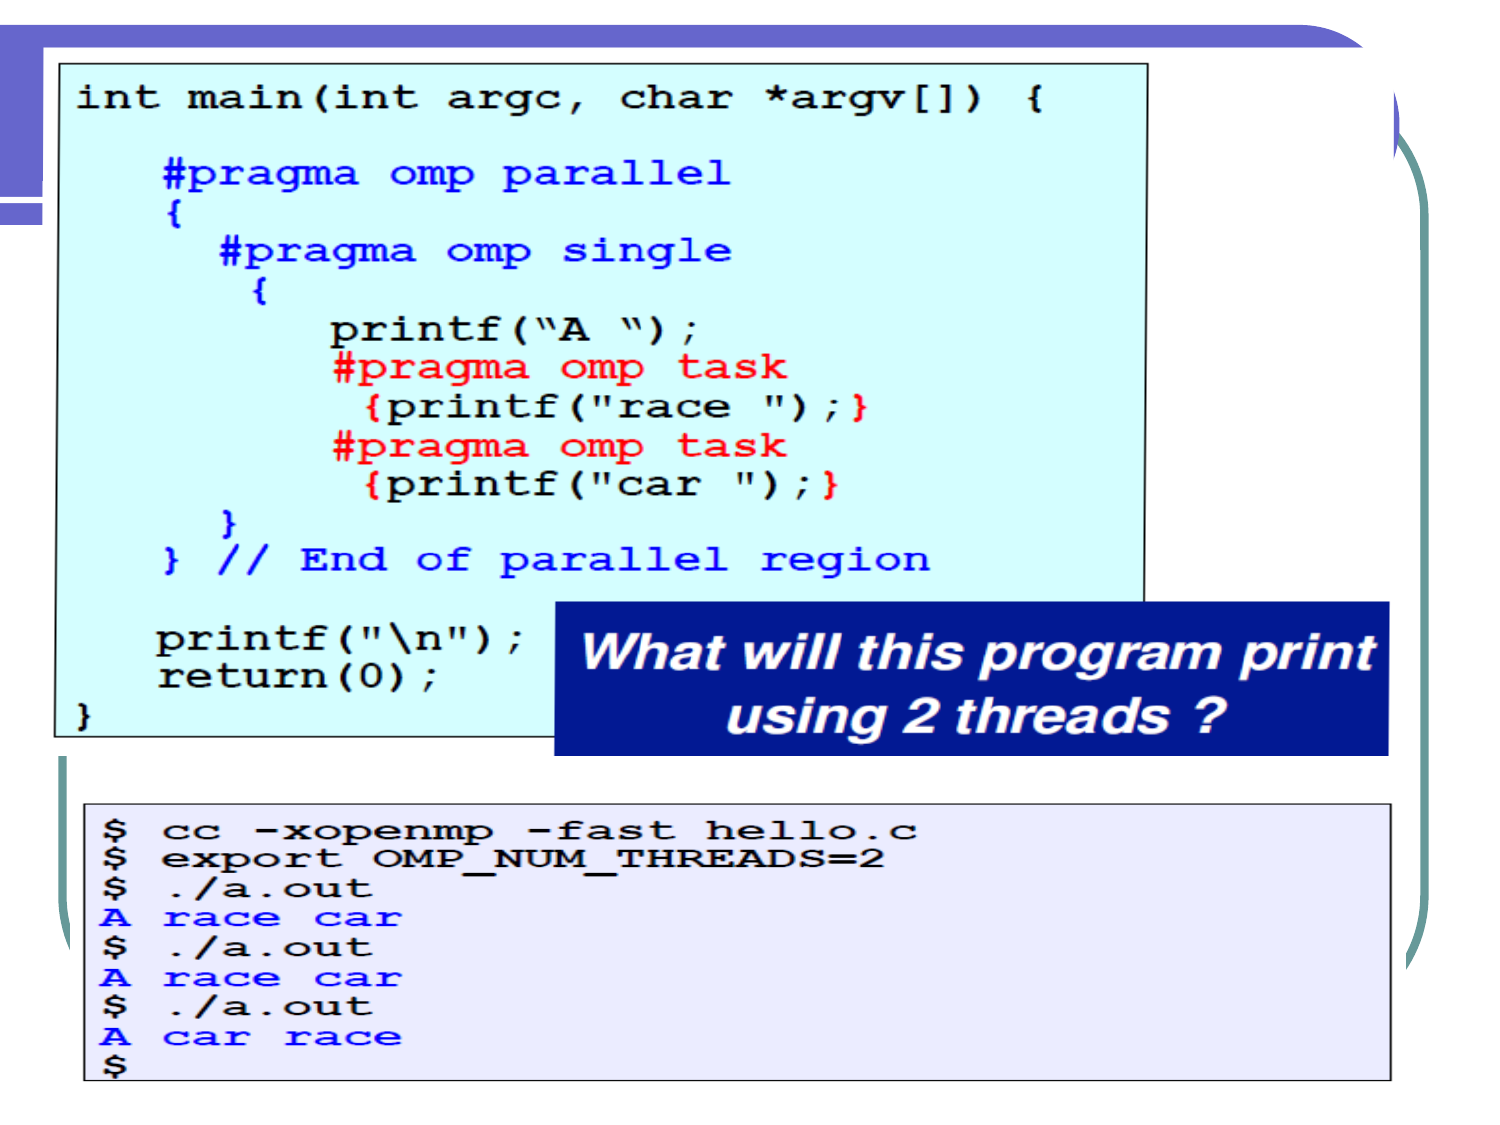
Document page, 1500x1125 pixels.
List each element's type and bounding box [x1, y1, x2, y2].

picture [70, 792, 1406, 1087]
picture [38, 47, 1394, 756]
